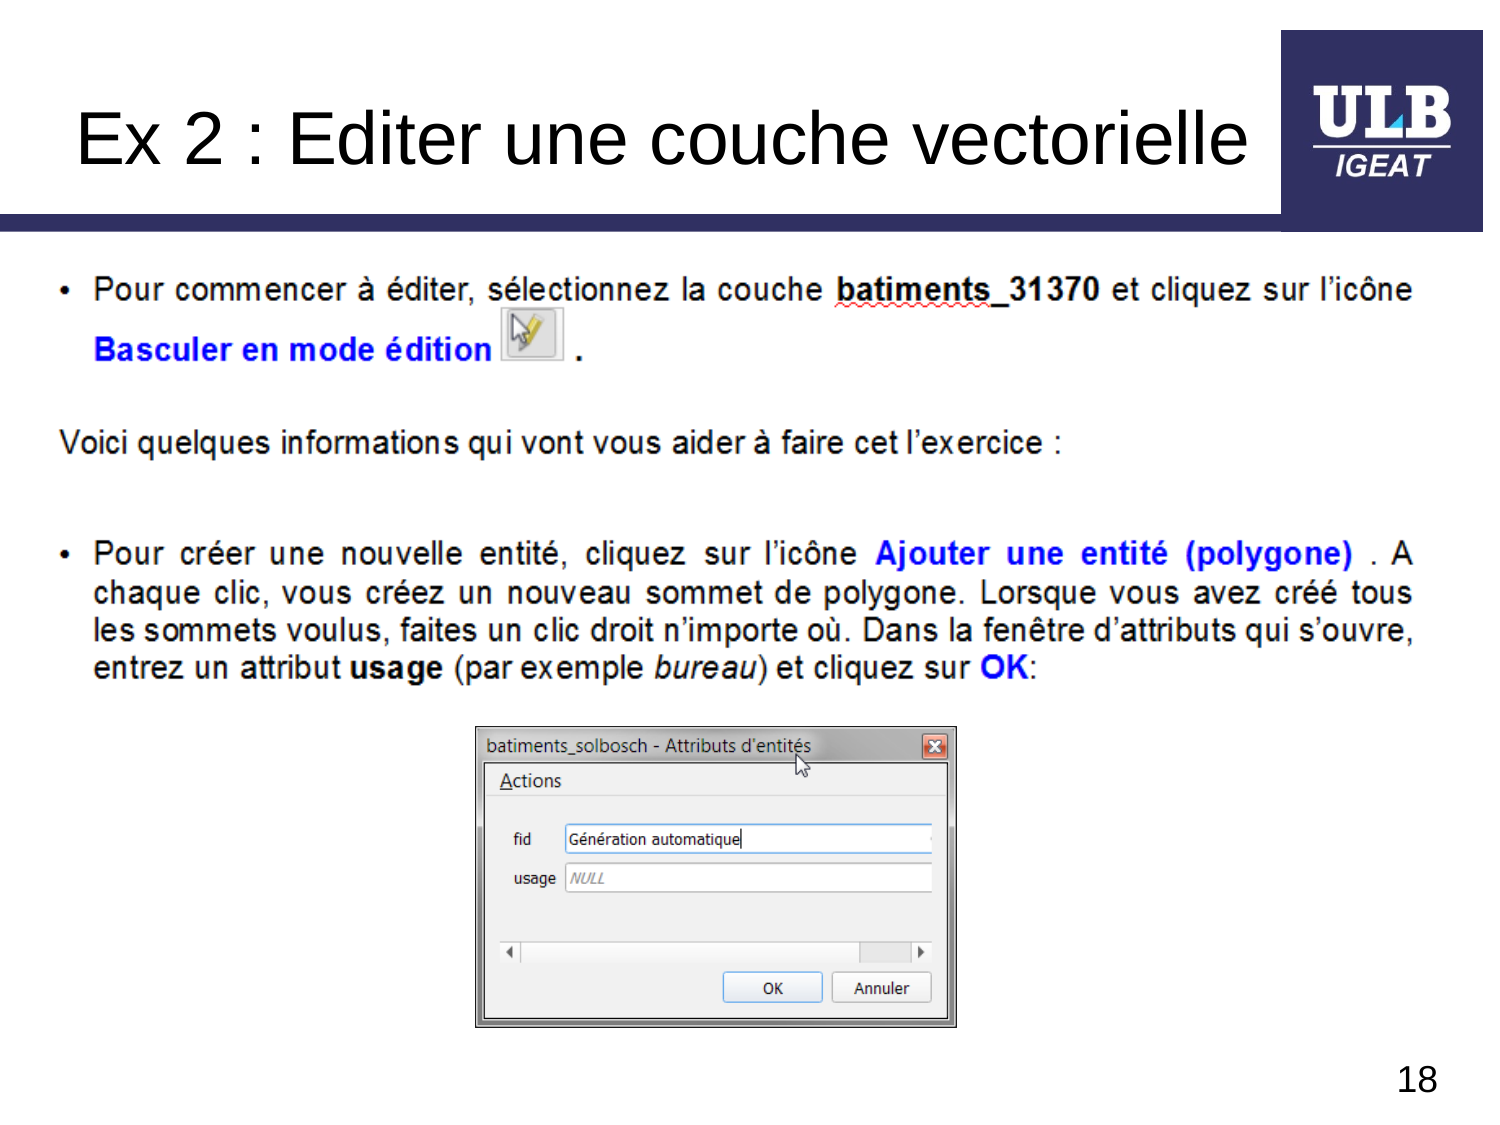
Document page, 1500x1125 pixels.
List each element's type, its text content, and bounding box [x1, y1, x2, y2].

title Ex 2 : Editer une couche vectorielle [75, 44, 1425, 233]
picture [1281, 30, 1483, 232]
picture [35, 239, 1467, 697]
picture [475, 726, 957, 1028]
